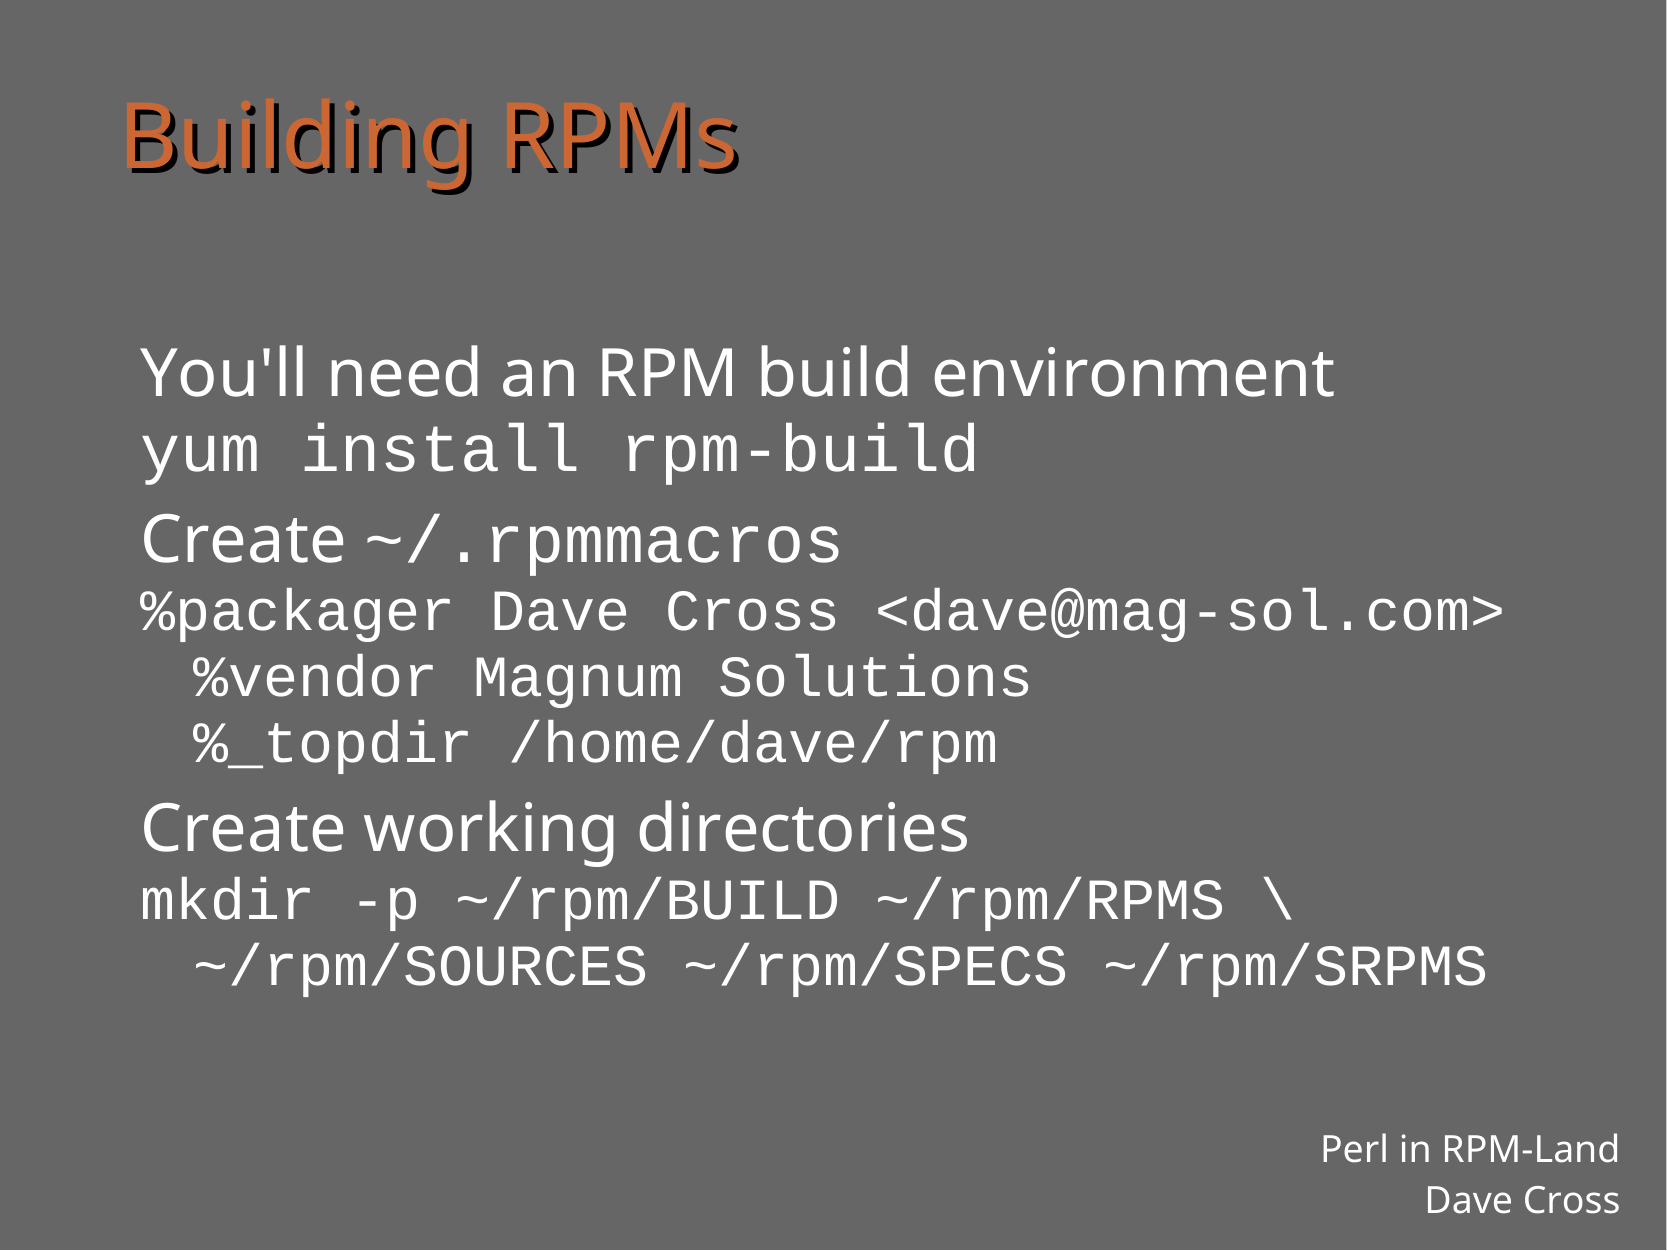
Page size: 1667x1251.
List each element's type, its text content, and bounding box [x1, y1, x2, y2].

list You'll need an RPM build environment yum install rpm-build Create ~/.rpmmacros %packager Dave Cross <dave@mag-sol.com> %vendor Magnum Solutions %_topdir /home/dave/rpm Create working directories mkdir -p ~/rpm/BUILD ~/rpm/RPMS \ ~/rpm/SOURCES ~/rpm/SPECS ~/rpm/SRPMS [122, 324, 1565, 1108]
title Building RPMs [118, 59, 1542, 207]
